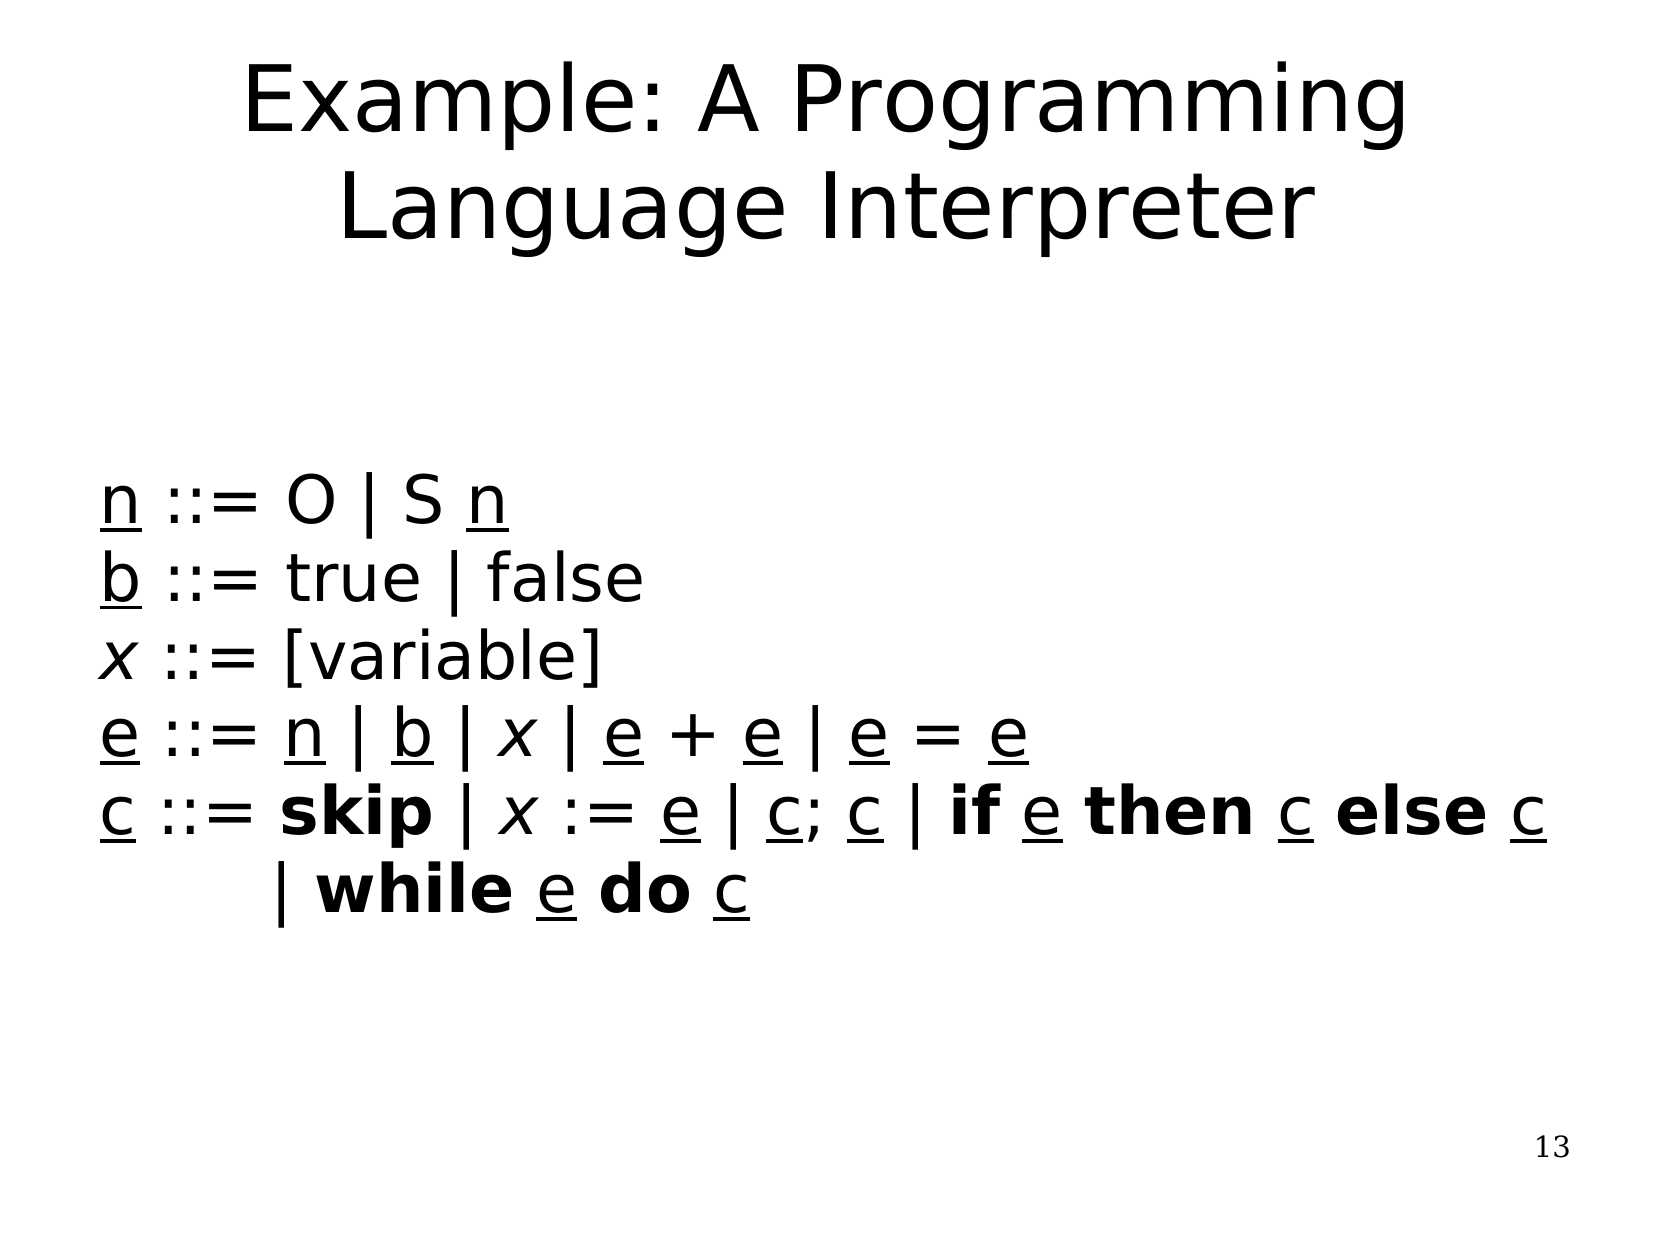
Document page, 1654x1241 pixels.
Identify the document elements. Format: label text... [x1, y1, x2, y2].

text_box n ::= O | S n b ::= true | false x ::= [variable] e ::= n | b | x | e + e | e = e c ::= skip | x := e | c; c | if e then c else c | while e do c [84, 454, 1623, 936]
title Example: A Programming Language Interpreter [82, 45, 1571, 261]
